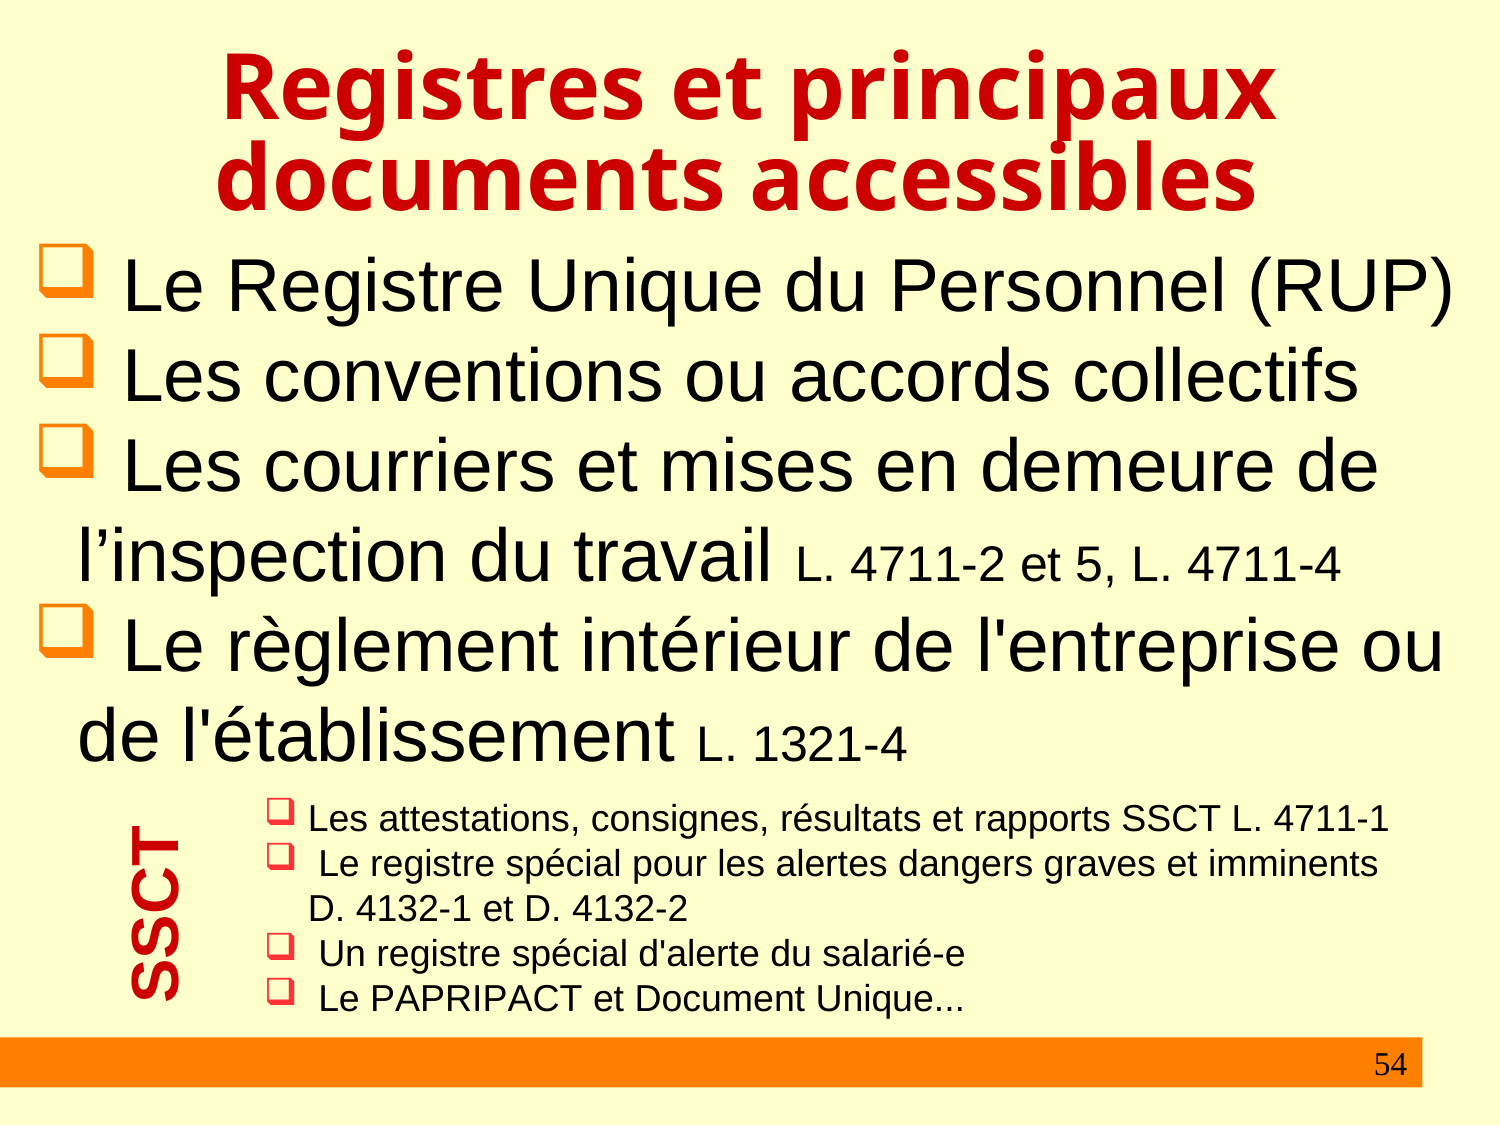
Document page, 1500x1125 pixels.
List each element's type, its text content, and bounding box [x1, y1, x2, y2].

text_box SSCT [117, 798, 213, 1019]
list Le Registre Unique du Personnel (RUP) Les conventions ou accords collectifs Les courriers et mises en demeure de l’inspection du travail L. 4711-2 et 5, L. 4711-4 Le règlement intérieur de l'entreprise ou de l'établissement L. 1321-4 Les attestations, consignes, résultats et rapports SSCT L. 4711-1 Le registre spécial pour les alertes dangers graves et imminents D. 4132-1 et D. 4132-2 Un registre spécial d'alerte du salarié-e Le PAPRIPACT et Document Unique... [0, 138, 1472, 1019]
title Registres et principaux documents accessibles [74, 20, 1423, 138]
text_box <numéro> [0, 1037, 1423, 1088]
